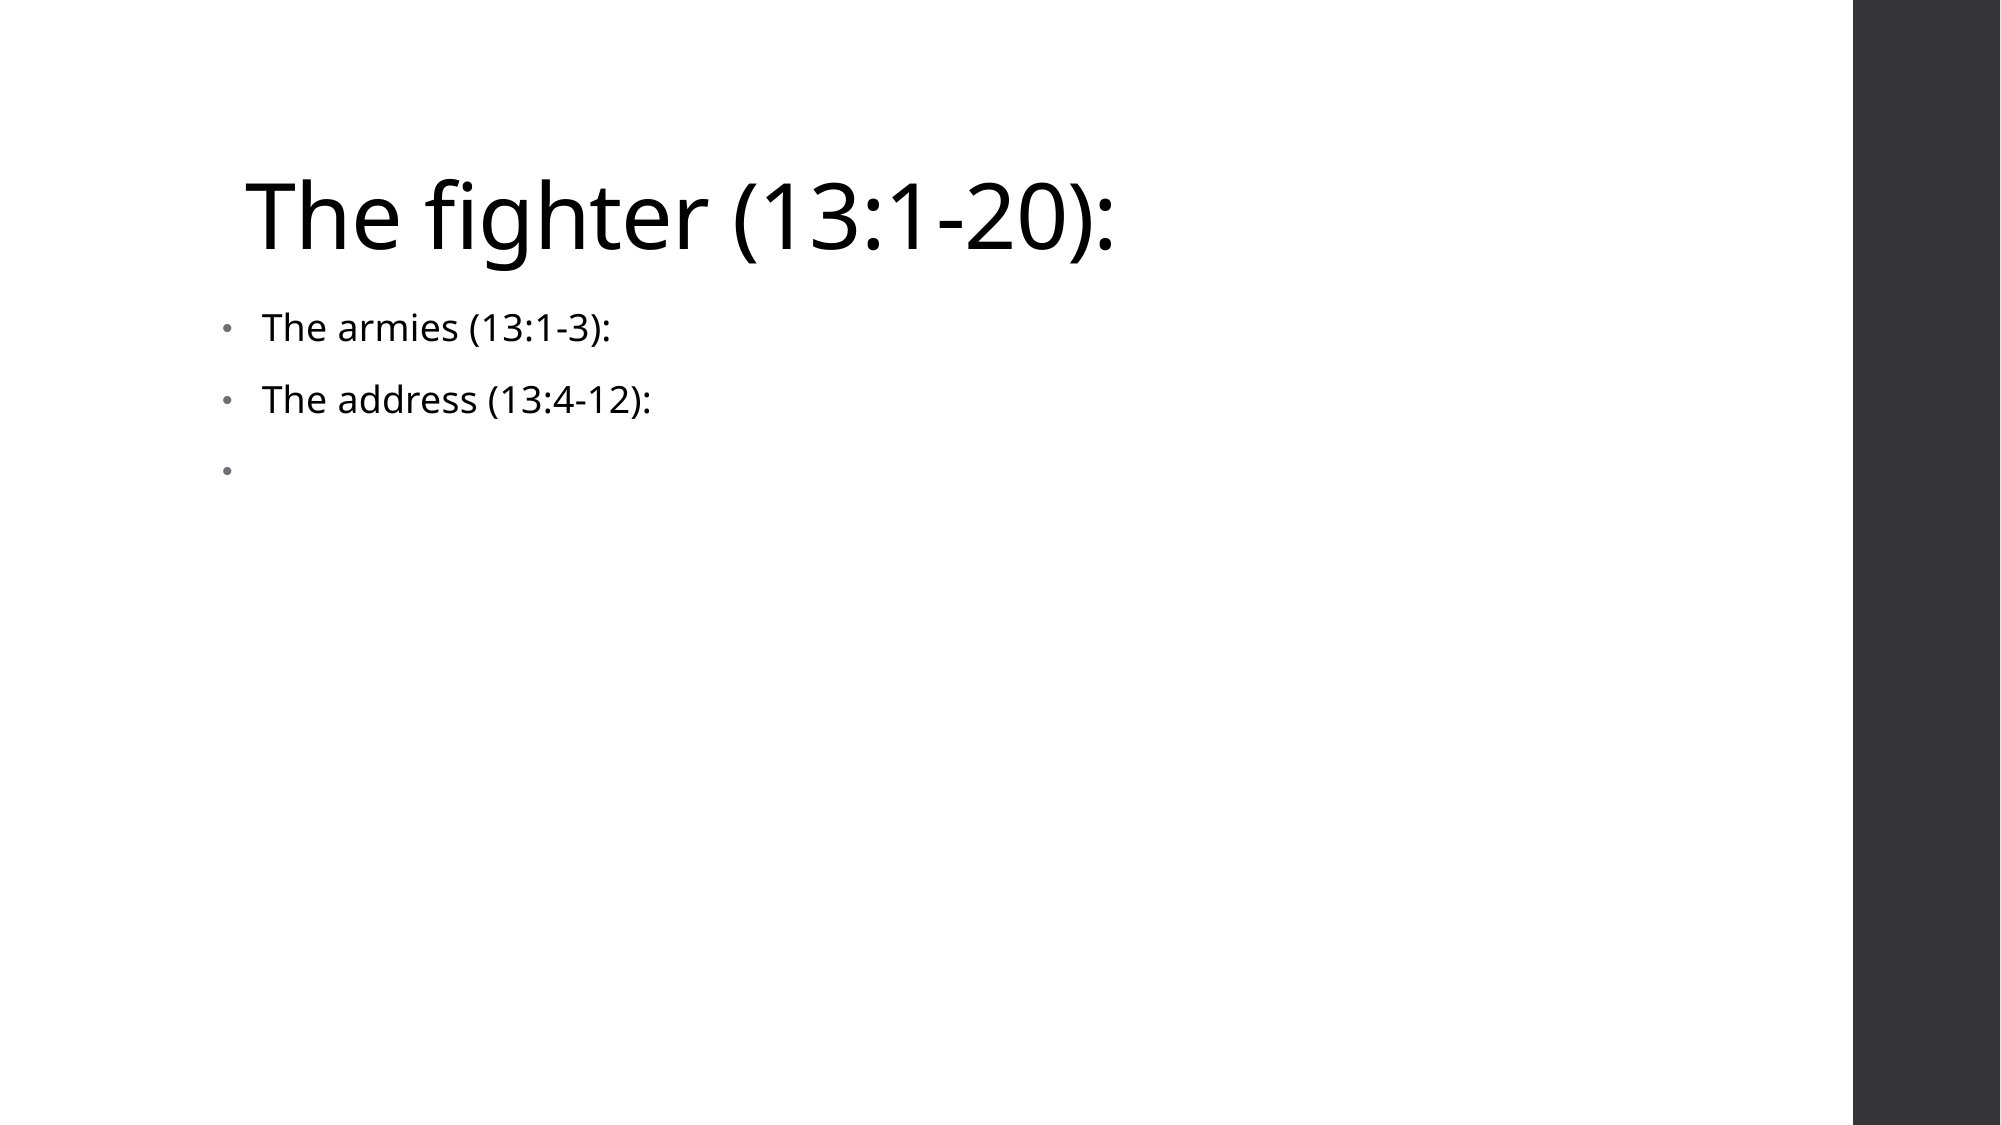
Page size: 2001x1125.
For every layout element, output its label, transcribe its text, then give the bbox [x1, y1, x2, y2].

title The fighter (13:1-20): [206, 60, 1797, 278]
list The armies (13:1-3): The address (13:4-12): [206, 299, 1617, 1014]
